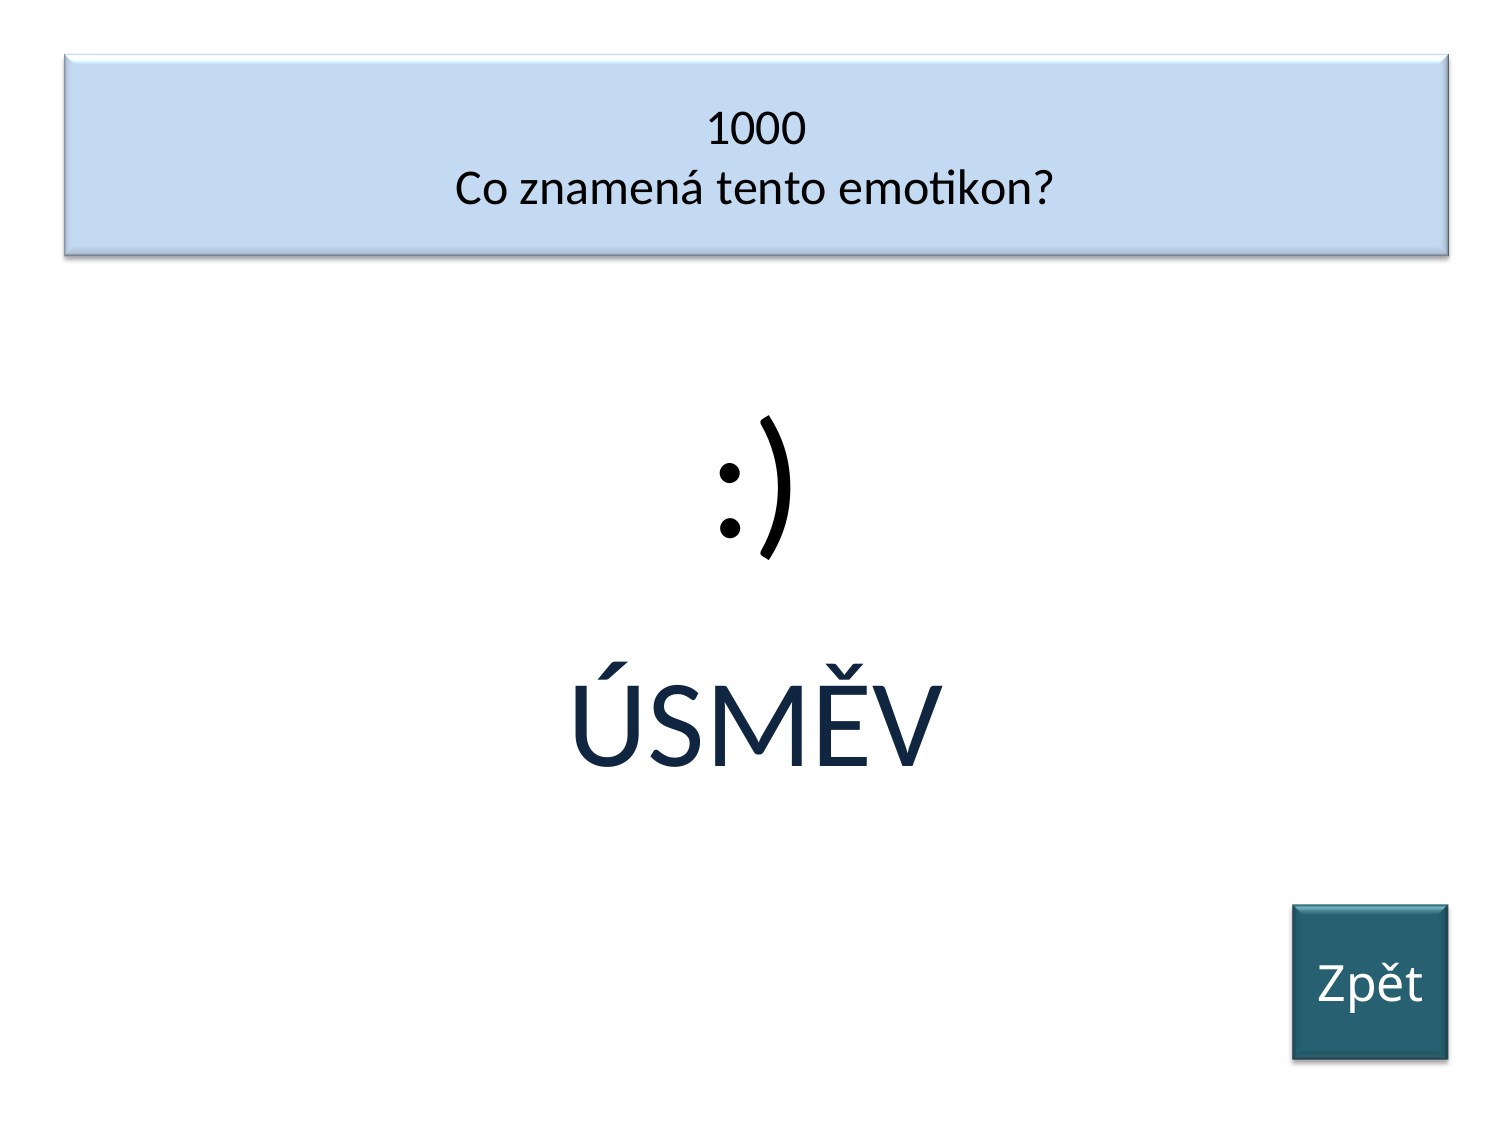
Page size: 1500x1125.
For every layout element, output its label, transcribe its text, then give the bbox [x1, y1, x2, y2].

text_box Zpět [1293, 904, 1447, 1059]
picture [55, 49, 1457, 268]
text_box ÚSMĚV [383, 633, 1128, 799]
text_box 1000 Co znamená tento emotikon? [64, 54, 1447, 256]
picture [1273, 899, 1466, 1072]
text_box :) [693, 362, 819, 579]
